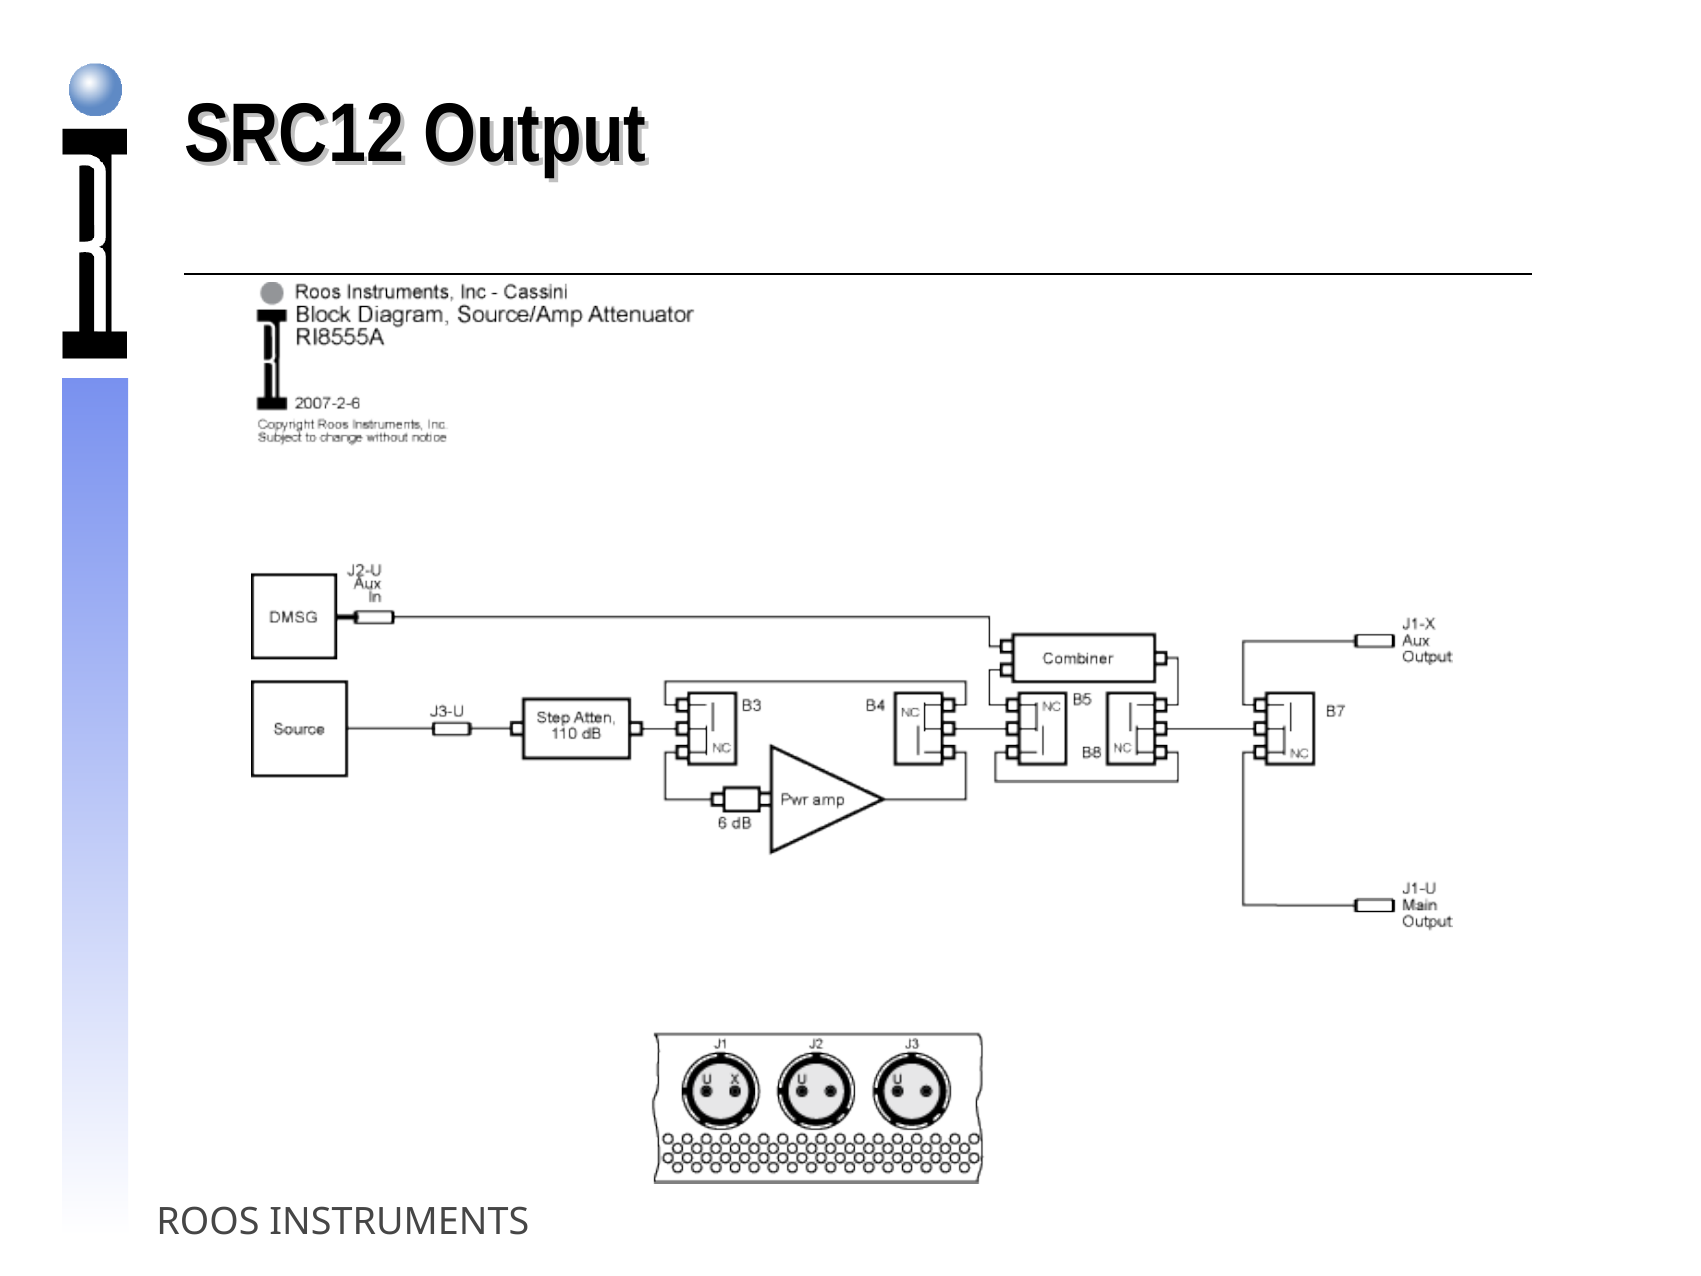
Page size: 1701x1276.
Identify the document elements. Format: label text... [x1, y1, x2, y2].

picture [251, 282, 1453, 1184]
text_box SRC12 Output [184, 92, 1539, 268]
